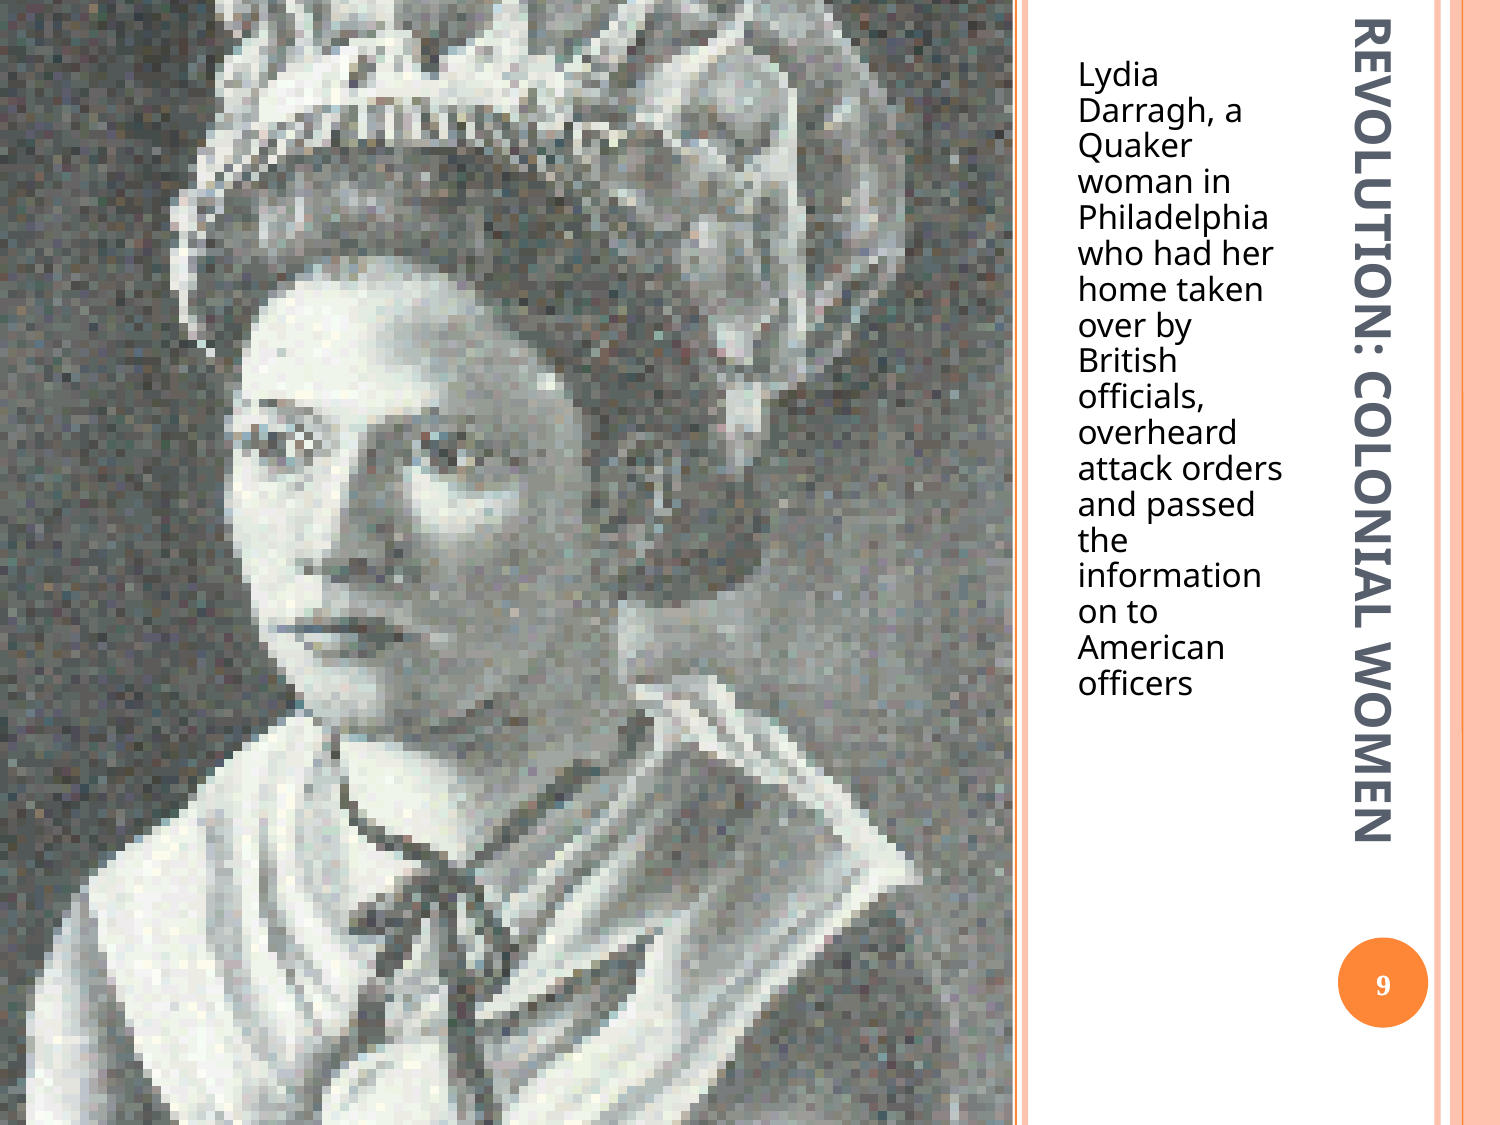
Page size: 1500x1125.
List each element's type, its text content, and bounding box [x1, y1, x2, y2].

title Revolution: Colonial Women [1337, 1027, 1413, 1036]
picture [0, 0, 1013, 1125]
list Lydia Darragh, a Quaker woman in Philadelphia who had her home taken over by British officials, overheard attack orders and passed the information on to American officers [1062, 50, 1313, 857]
text_box [1333, 940, 1434, 1027]
title Revolution: Colonial Women [1337, 0, 1413, 940]
